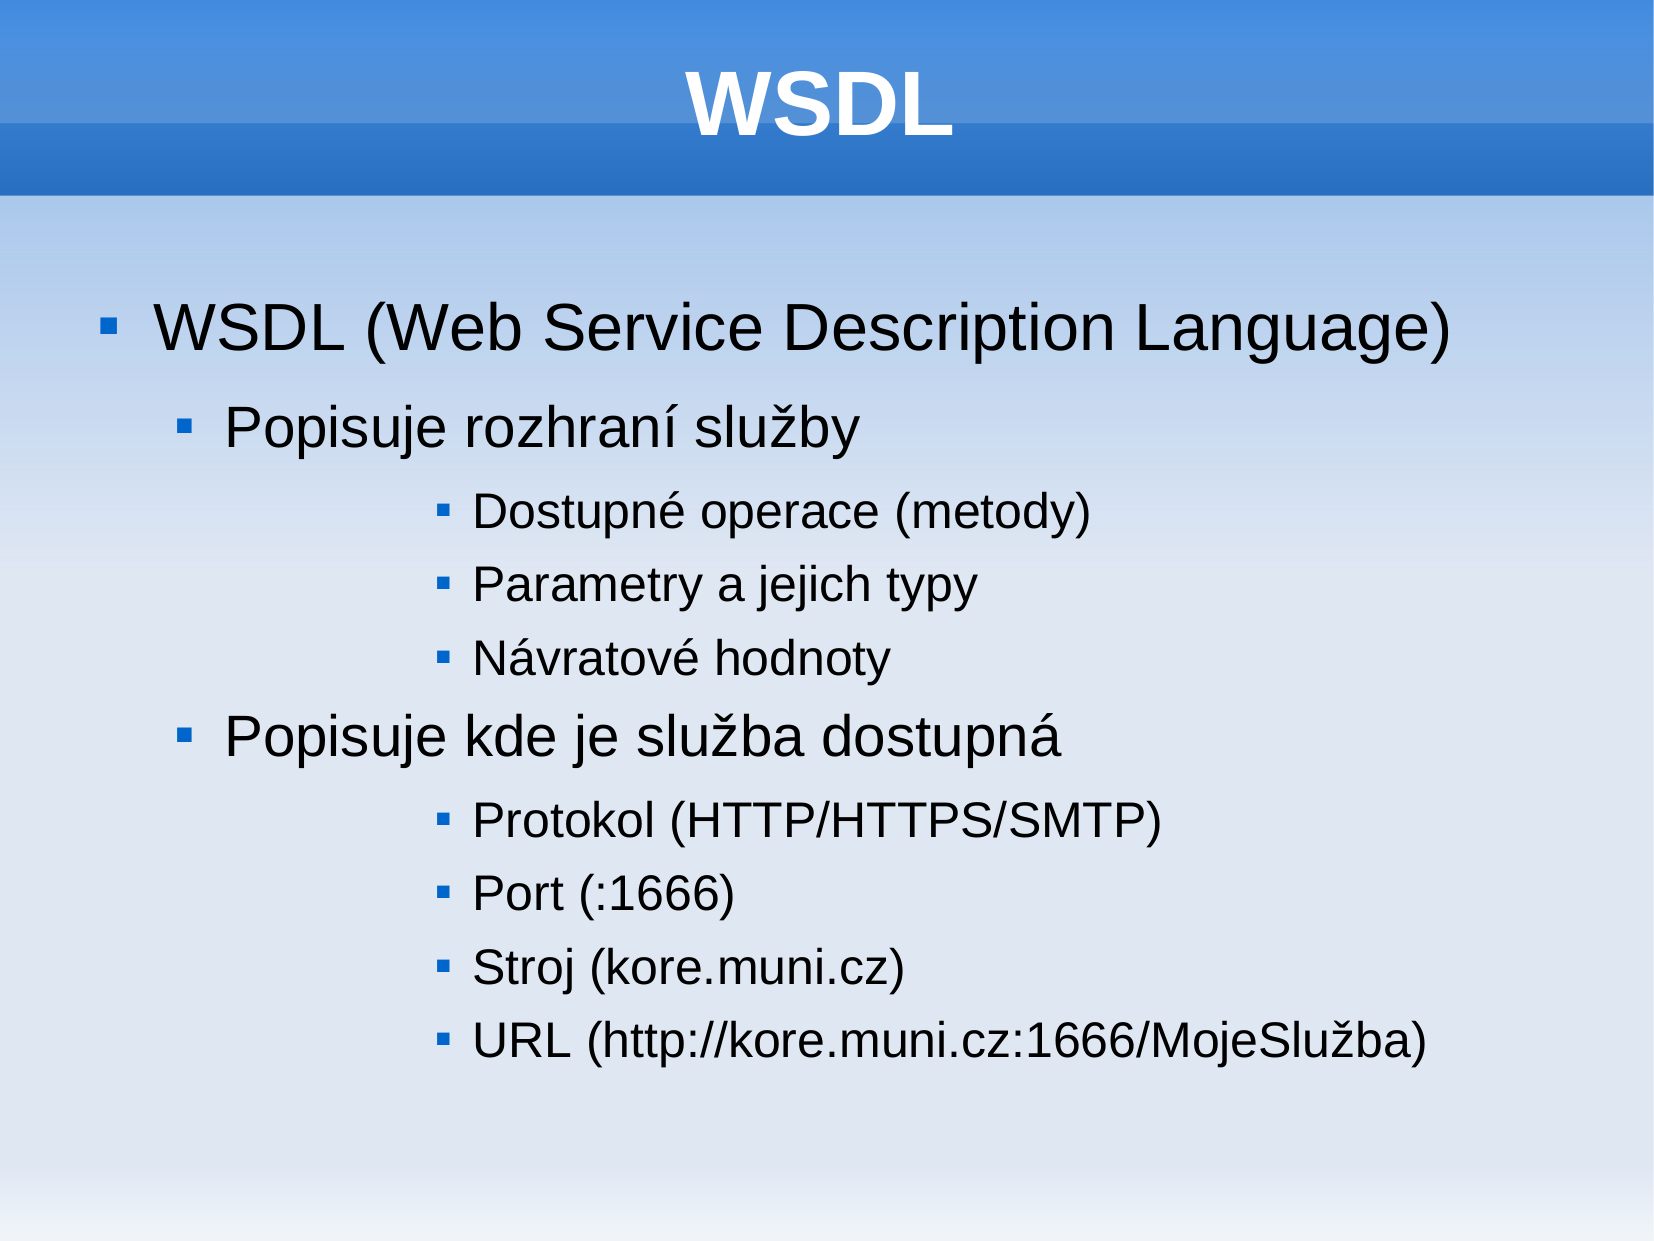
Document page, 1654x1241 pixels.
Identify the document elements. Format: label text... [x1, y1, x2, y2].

title WSDL [76, 0, 1565, 208]
list WSDL (Web Service Description Language) Popisuje rozhraní služby Dostupné operace (metody) Parametry a jejich typy Návratové hodnoty Popisuje kde je služba dostupná Protokol (HTTP/HTTPS/SMTP) Port (:1666) Stroj (kore.muni.cz) URL (http://kore.muni.cz:1666/MojeSlužba) [82, 290, 1571, 1094]
picture [0, 0, 1654, 1241]
